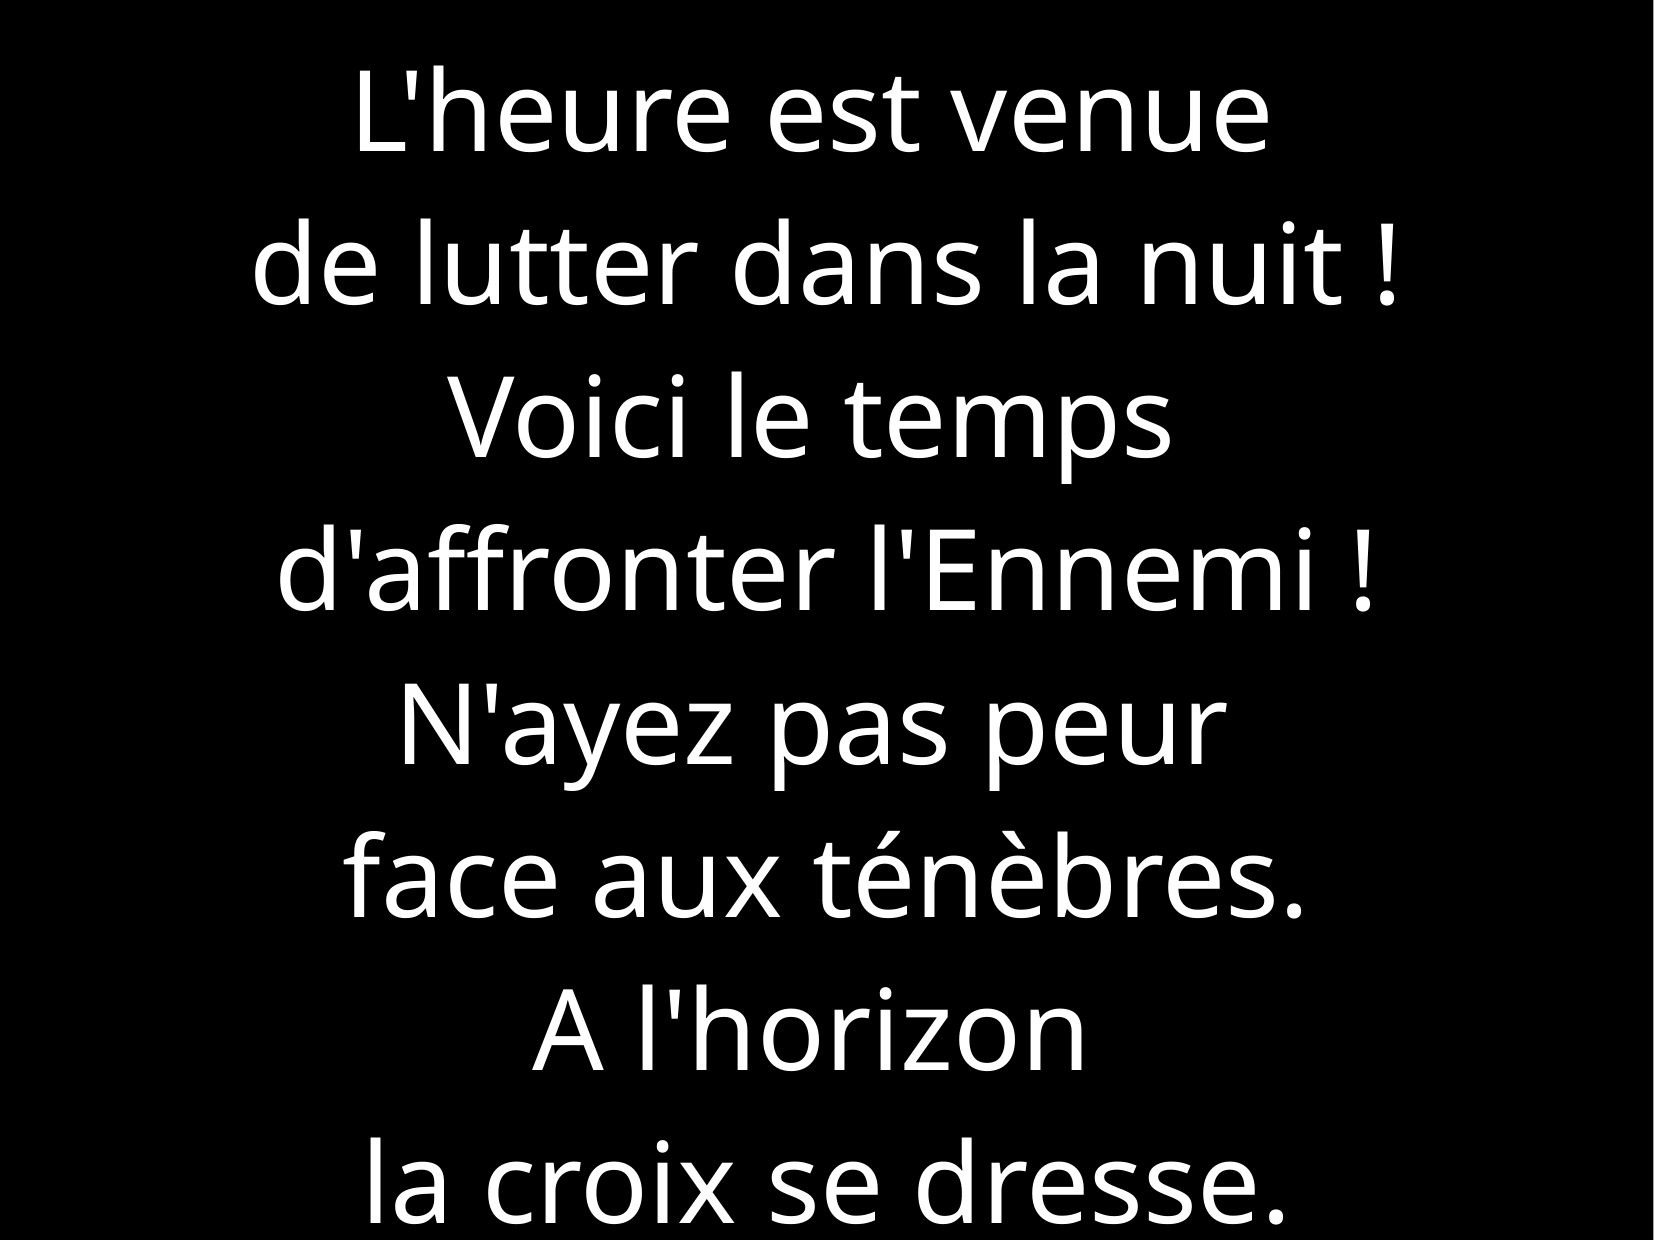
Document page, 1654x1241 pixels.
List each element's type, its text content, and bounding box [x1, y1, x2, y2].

text_box L'heure est venue de lutter dans la nuit ! Voici le temps d'affronter l'Ennemi ! N'ayez pas peur face aux ténèbres. A l'horizon la croix se dresse. [23, 23, 1630, 1241]
